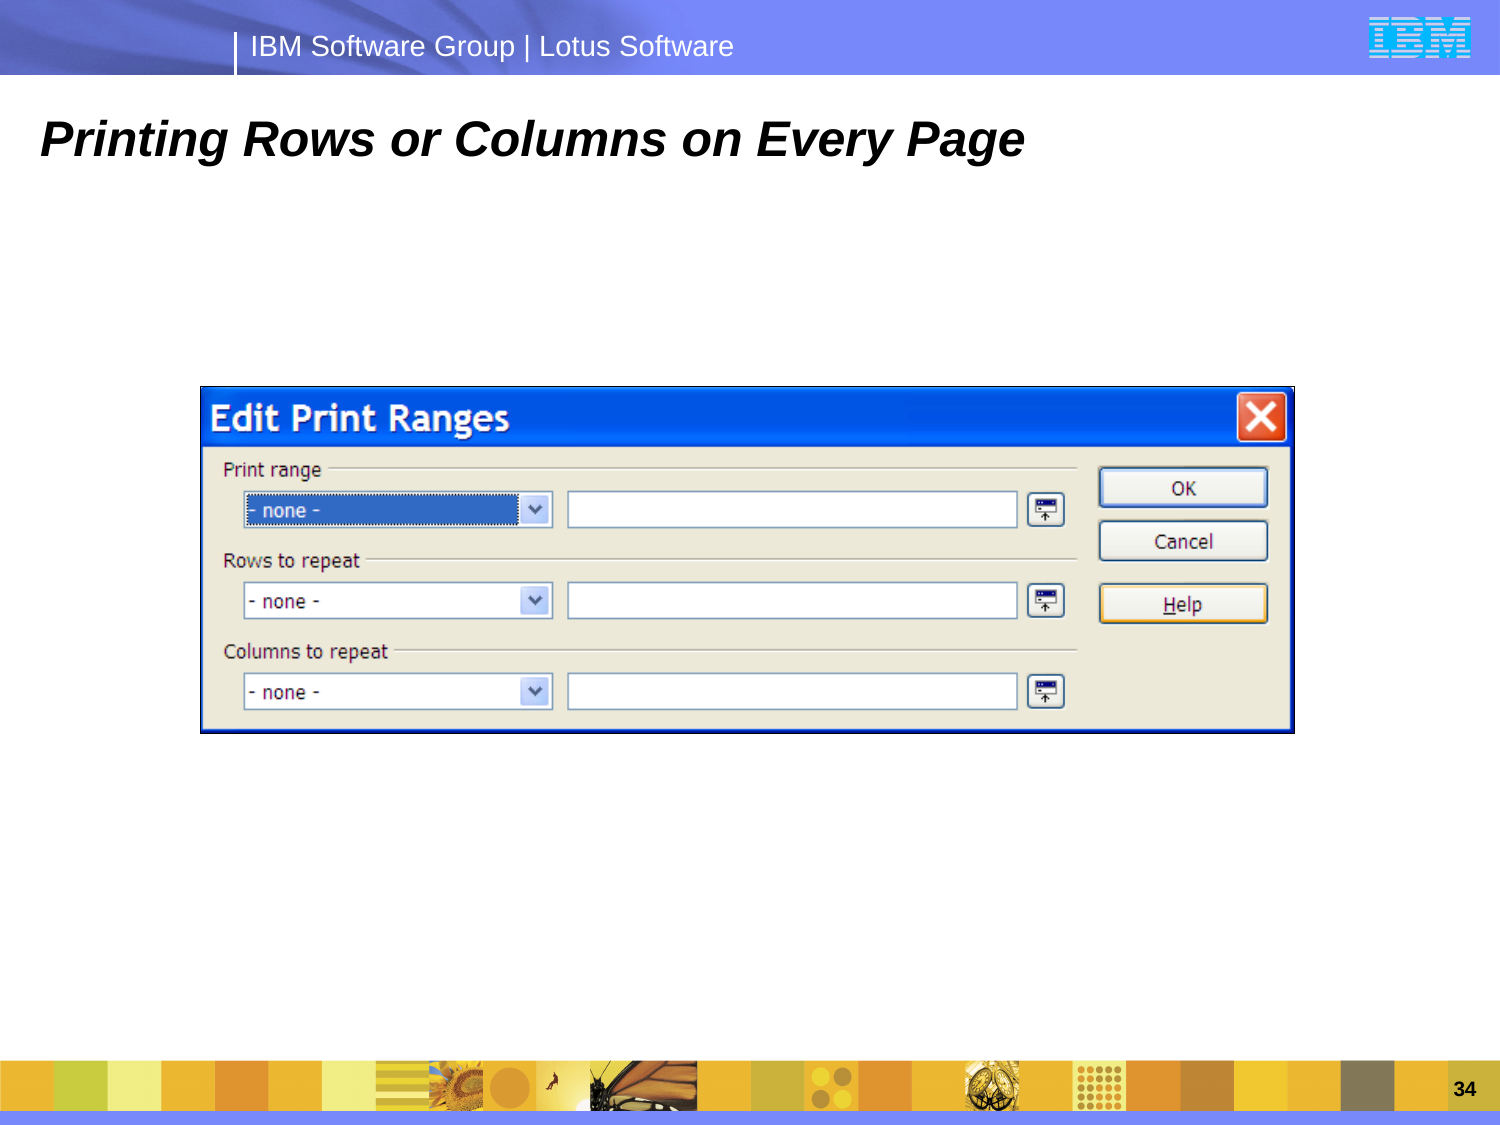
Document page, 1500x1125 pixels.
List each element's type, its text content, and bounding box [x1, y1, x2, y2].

title Printing Rows or Columns on Every Page [25, 106, 1378, 189]
picture [0, 0, 1500, 75]
picture [0, 1060, 1500, 1111]
picture [200, 386, 1295, 734]
